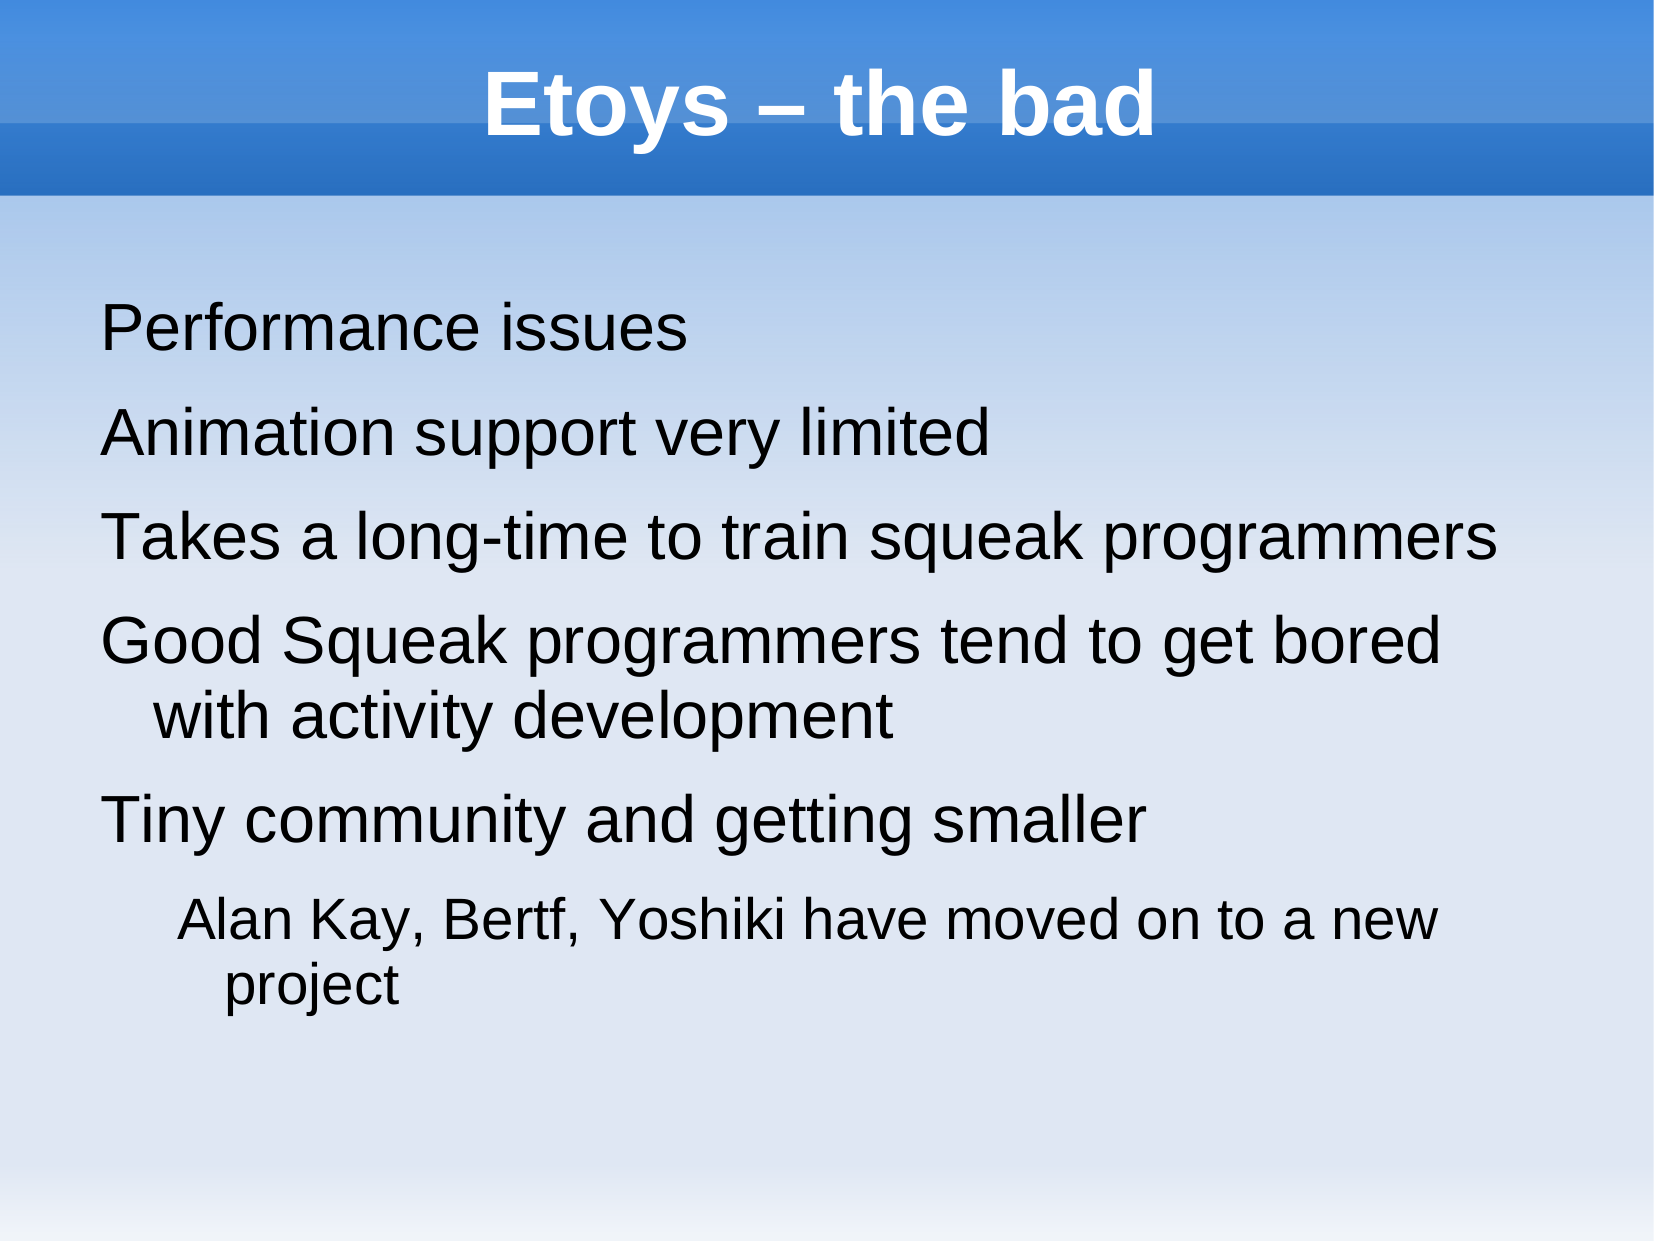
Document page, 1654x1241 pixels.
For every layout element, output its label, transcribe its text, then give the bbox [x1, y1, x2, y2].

list Performance issues Animation support very limited Takes a long-time to train squeak programmers Good Squeak programmers tend to get bored with activity development Tiny community and getting smaller Alan Kay, Bertf, Yoshiki have moved on to a new project [82, 290, 1571, 1094]
picture [0, 0, 1654, 1241]
title Etoys – the bad [76, 7, 1565, 200]
